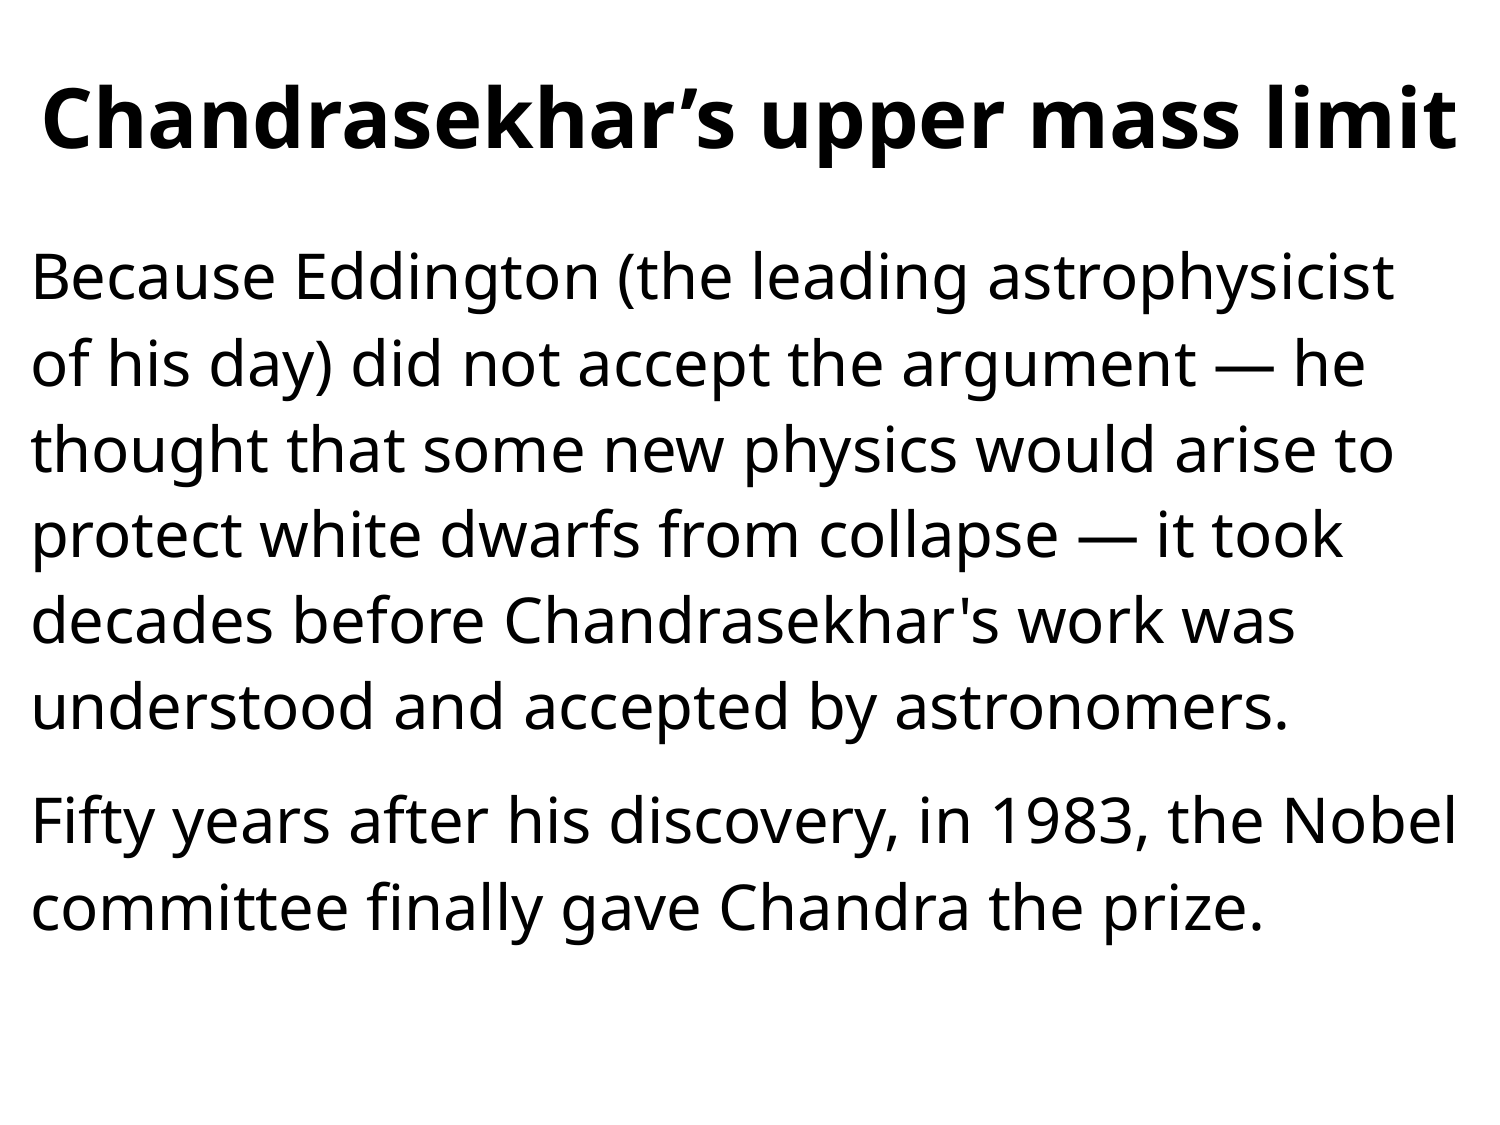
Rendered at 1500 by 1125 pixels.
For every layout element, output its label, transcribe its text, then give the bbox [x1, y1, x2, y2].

list Because Eddington (the leading astrophysicist of his day) did not accept the argument — he thought that some new physics would arise to protect white dwarfs from collapse — it took decades before Chandrasekhar's work was understood and accepted by astronomers. Fifty years after his discovery, in 1983, the Nobel committee finally gave Chandra the prize. [30, 232, 1471, 1096]
title Chandrasekhar’s upper mass limit [30, 67, 1471, 165]
